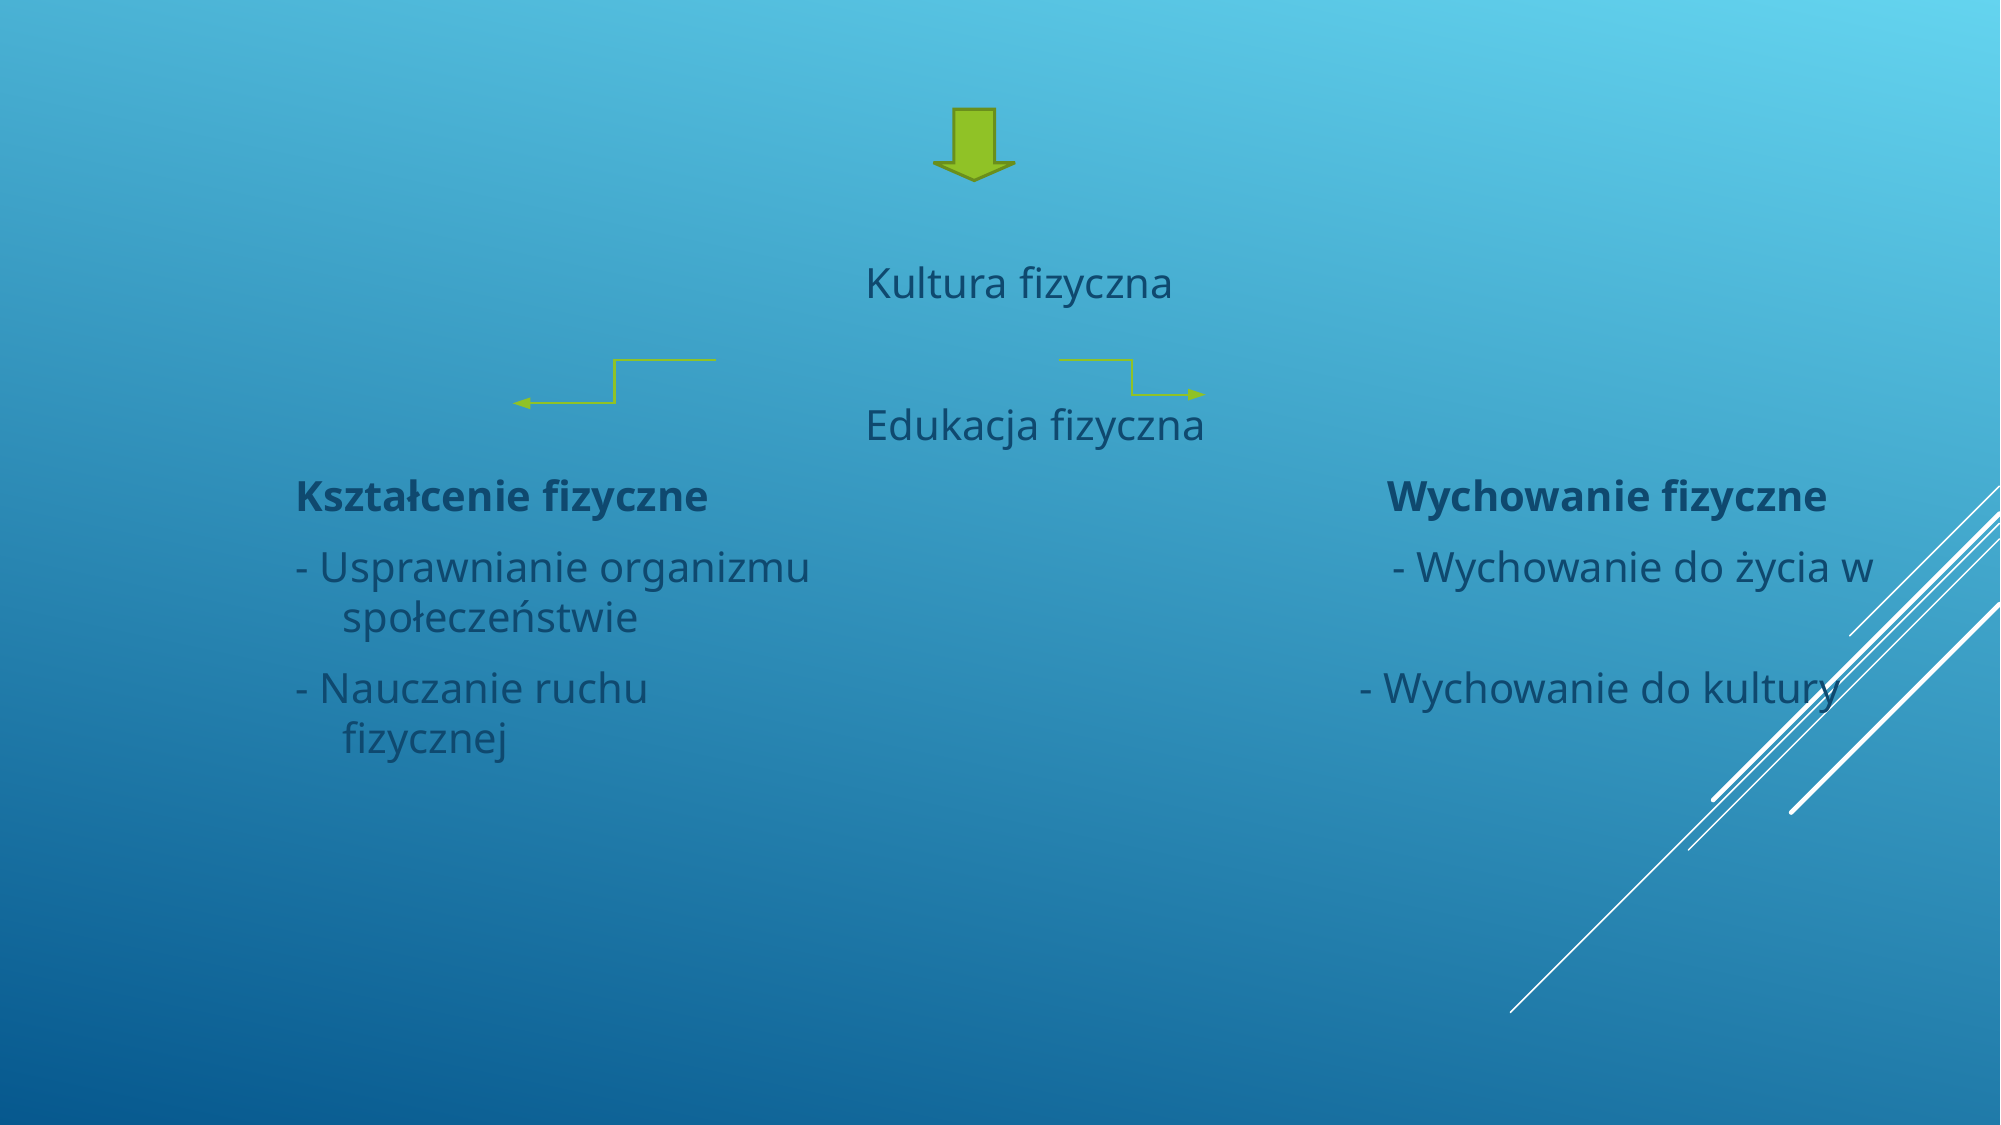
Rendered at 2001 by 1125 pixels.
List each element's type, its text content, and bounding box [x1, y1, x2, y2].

list Kultura fizyczna Edukacja fizyczna Kształcenie fizyczne Wychowanie fizyczne - Usprawnianie organizmu - Wychowanie do życia w społeczeństwie - Nauczanie ruchu - Wychowanie do kultury fizycznej [233, 191, 2000, 828]
text_box [933, 109, 1016, 181]
